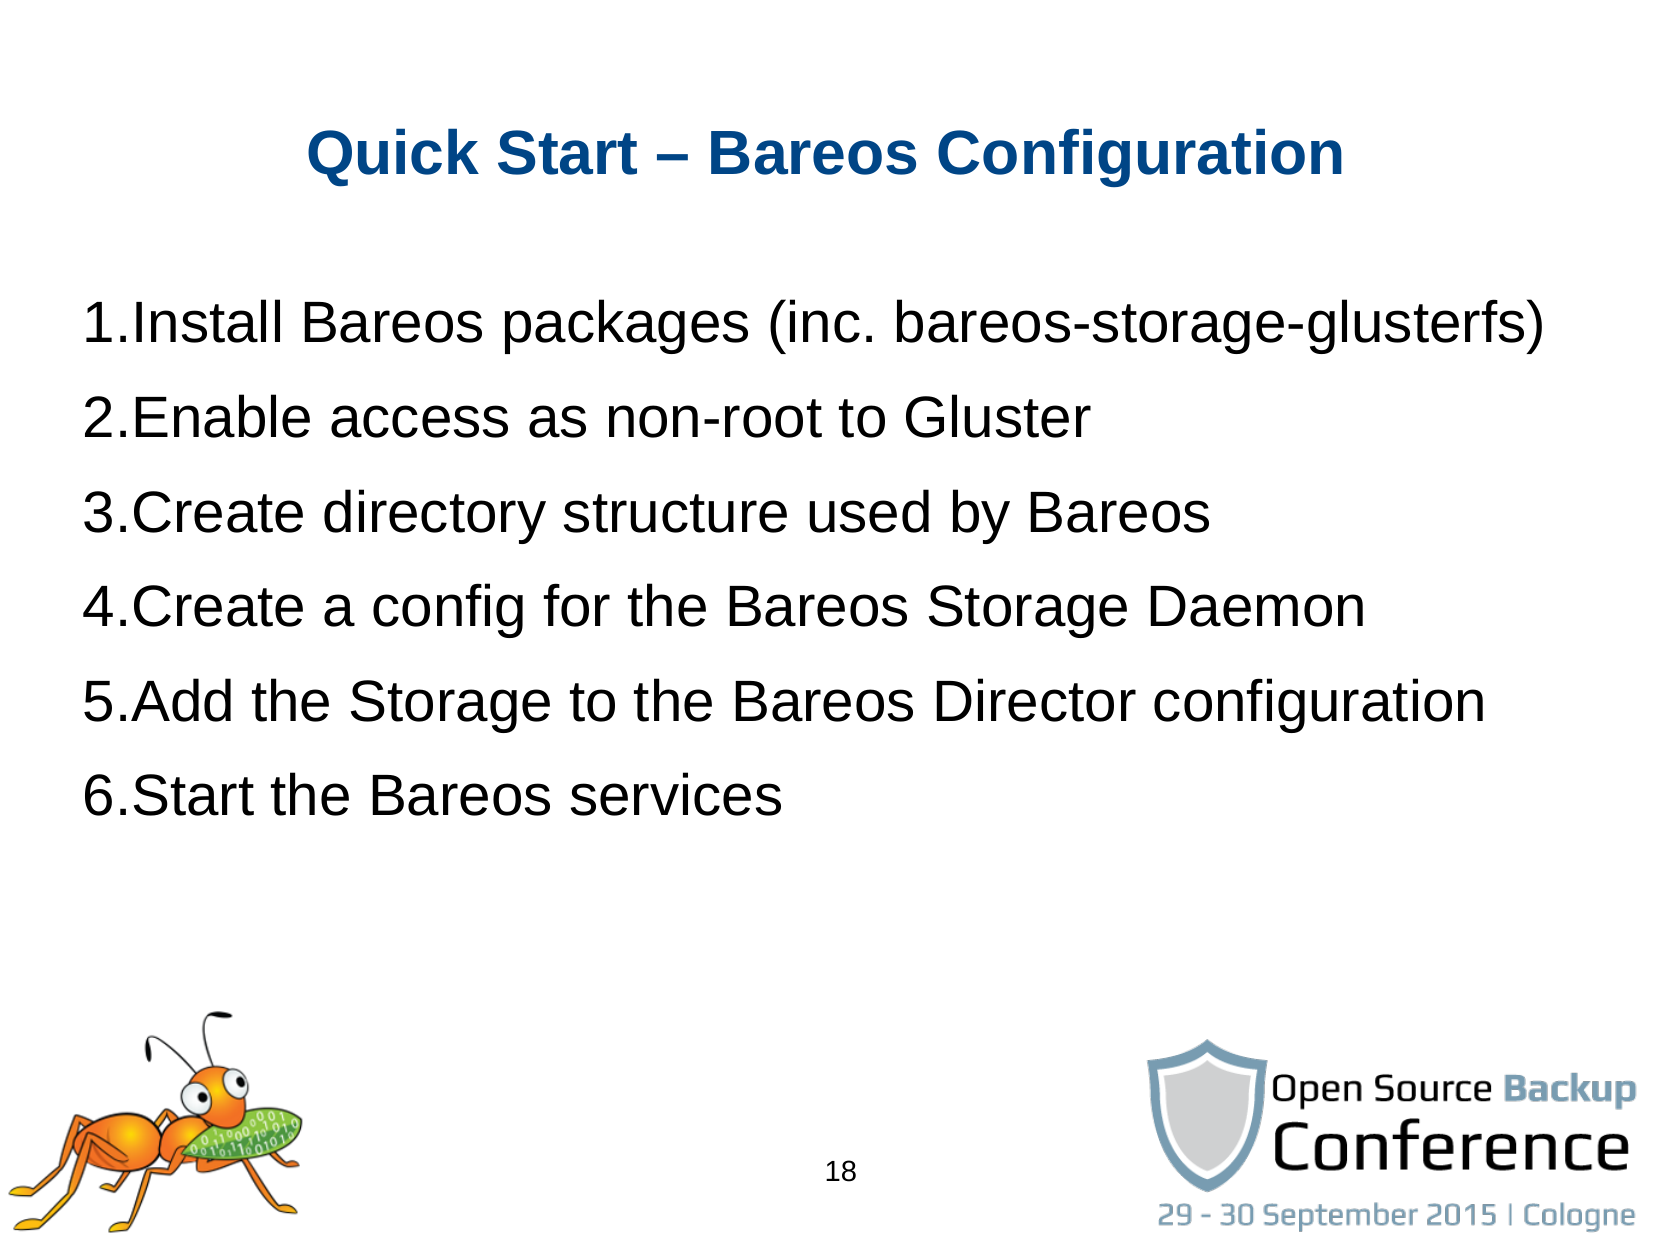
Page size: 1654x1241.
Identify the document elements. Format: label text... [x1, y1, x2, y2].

title Quick Start – Bareos Configuration [82, 49, 1571, 257]
picture [1132, 1033, 1654, 1241]
picture [5, 1009, 306, 1235]
list Install Bareos packages (inc. bareos-storage-glusterfs) Enable access as non-root to Gluster Create directory structure used by Bareos Create a config for the Bareos Storage Daemon Add the Storage to the Bareos Director configuration Start the Bareos services [82, 290, 1571, 1010]
